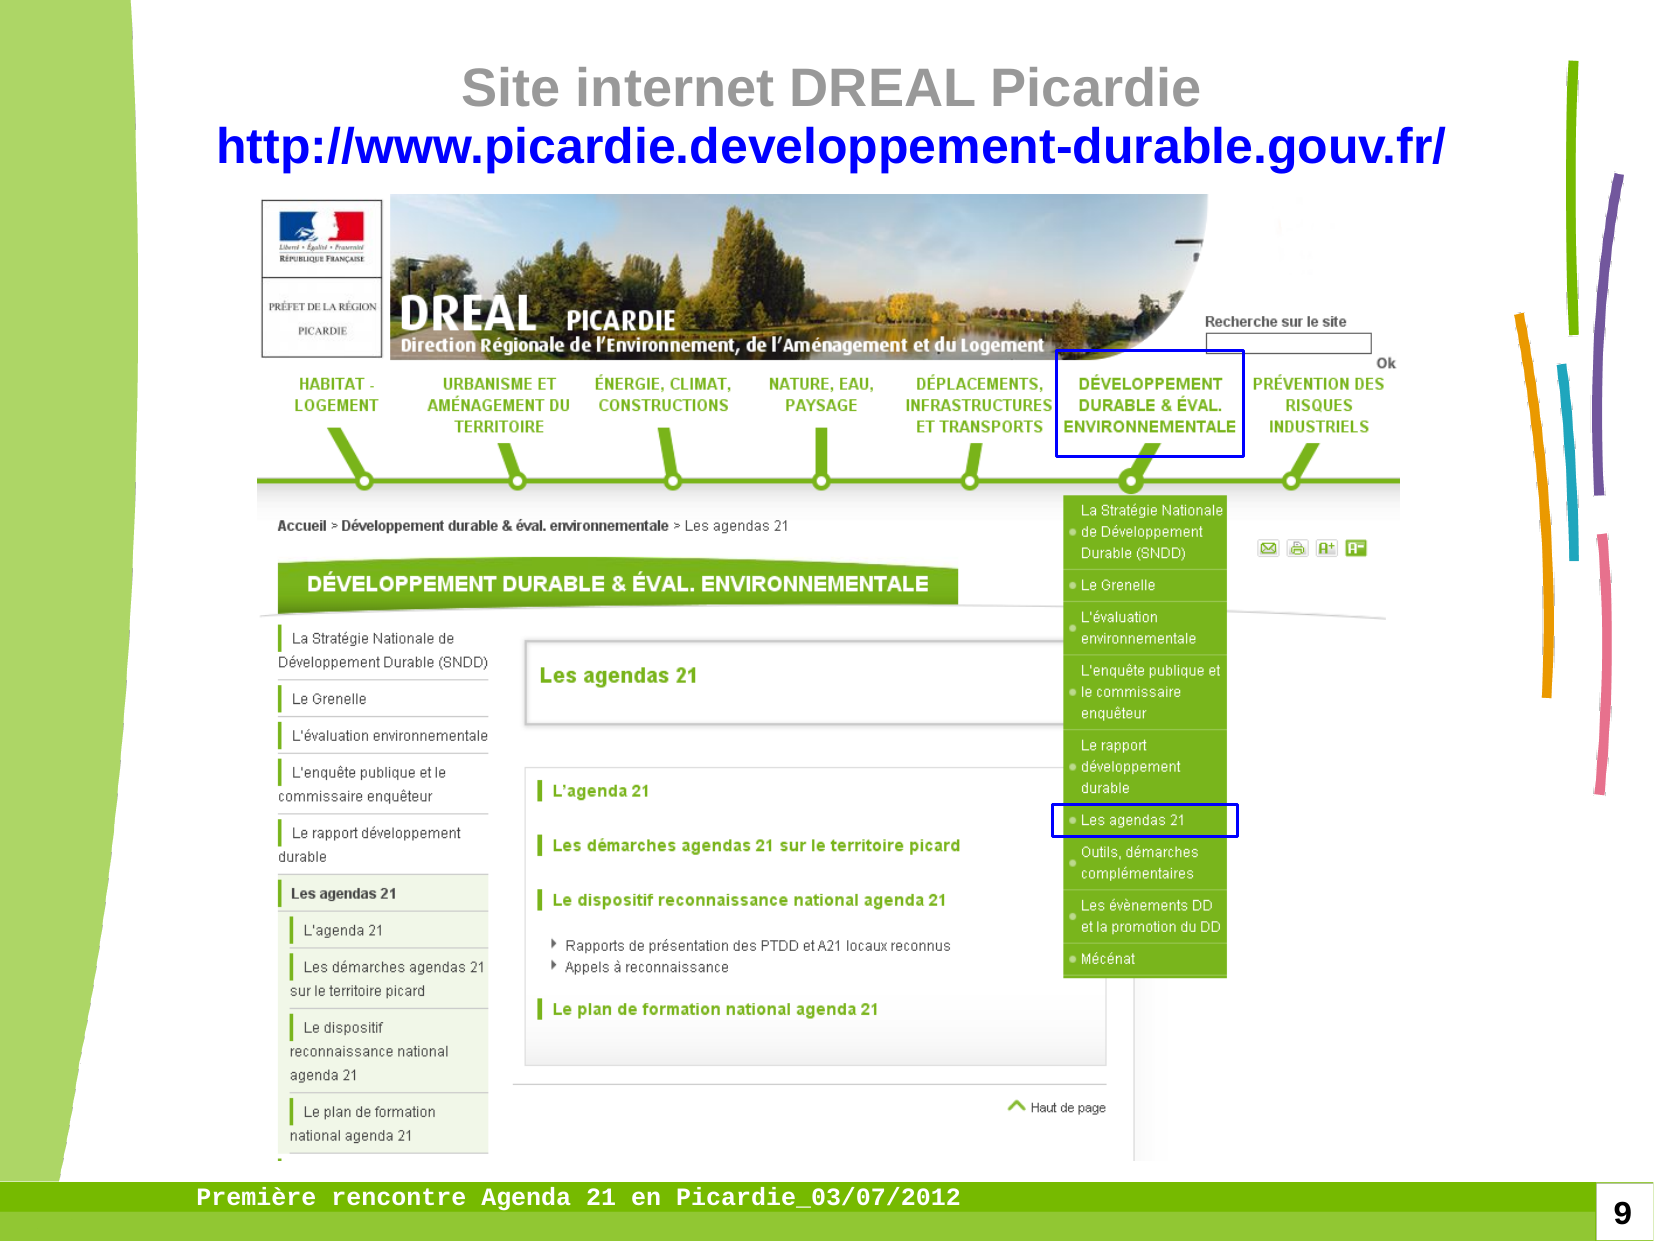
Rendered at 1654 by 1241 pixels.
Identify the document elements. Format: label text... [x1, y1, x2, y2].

picture [0, 0, 1654, 1241]
list [155, 162, 1504, 1124]
title Site internet DREAL Picardie http://www.picardie.developpement-durable.gouv.fr/ [125, 51, 1539, 182]
